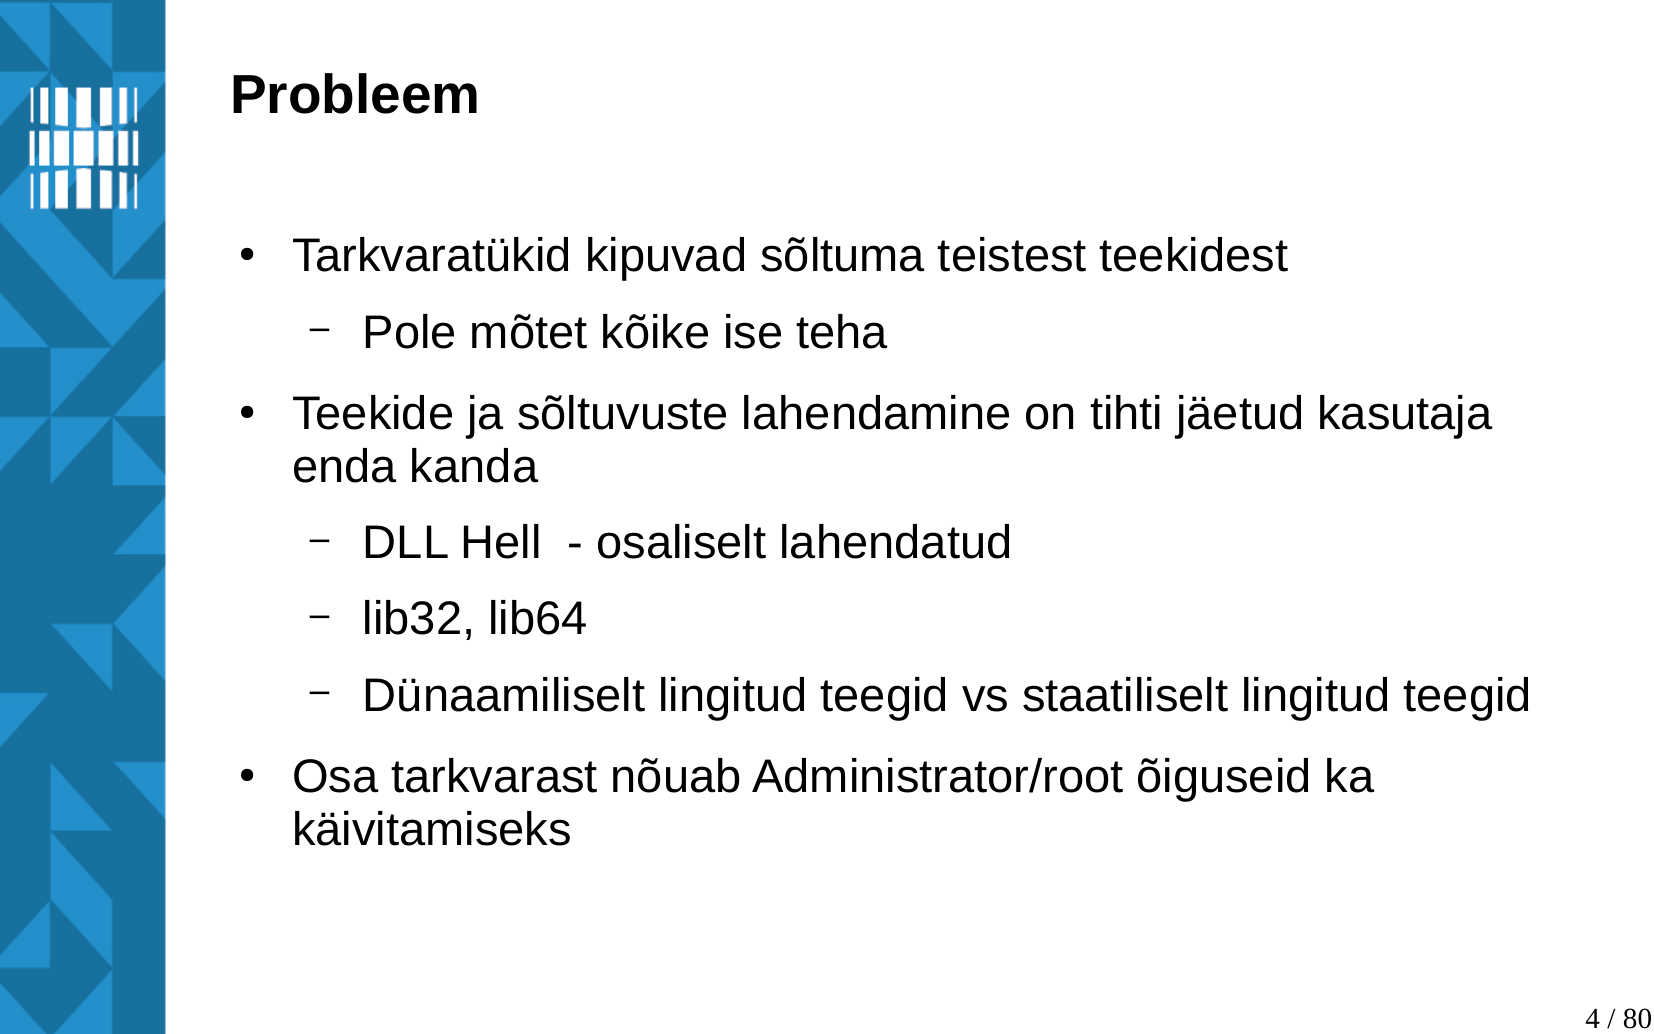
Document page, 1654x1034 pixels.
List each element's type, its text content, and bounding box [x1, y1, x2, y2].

list Tarkvaratükid kipuvad sõltuma teistest teekidest Pole mõtet kõike ise teha Teekide ja sõltuvuste lahendamine on tihti jäetud kasutaja enda kanda DLL Hell - osaliselt lahendatud lib32, lib64 Dünaamiliselt lingitud teegid vs staatiliselt lingitud teegid Osa tarkvarast nõuab Administrator/root õiguseid ka käivitamiseks [221, 229, 1595, 945]
title Probleem [230, 41, 1565, 148]
